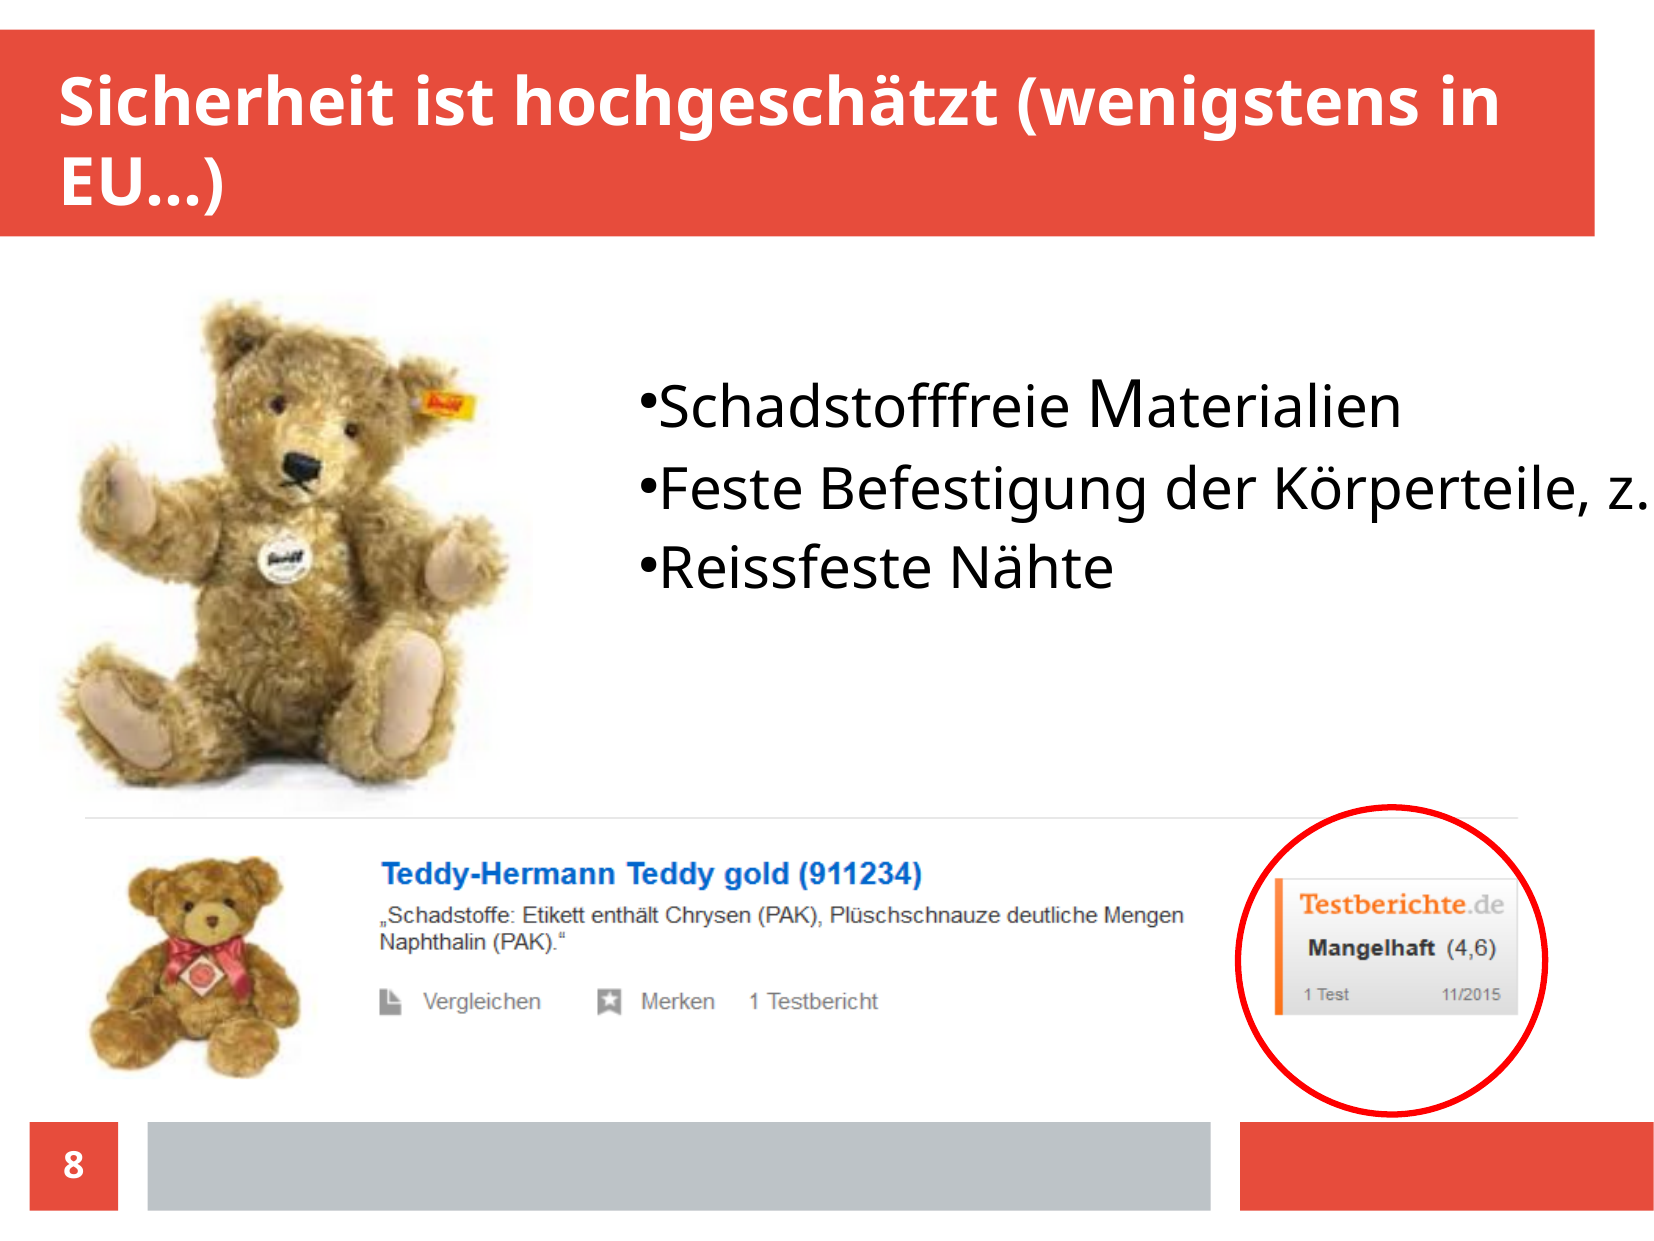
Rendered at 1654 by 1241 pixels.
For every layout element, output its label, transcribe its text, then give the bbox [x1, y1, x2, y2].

picture [1454, 816, 1534, 893]
text_box [29, 1122, 119, 1211]
picture [1460, 1029, 1534, 1103]
picture [39, 289, 1329, 1103]
picture [1242, 816, 1534, 1103]
title Sicherheit ist hochgeschätzt (wenigstens in EU...) [59, 59, 1595, 207]
text_box Schadstofffreie Materialien Feste Befestigung der Körperteile, z.B. Augen Reissfeste Nähte [623, 349, 1600, 710]
